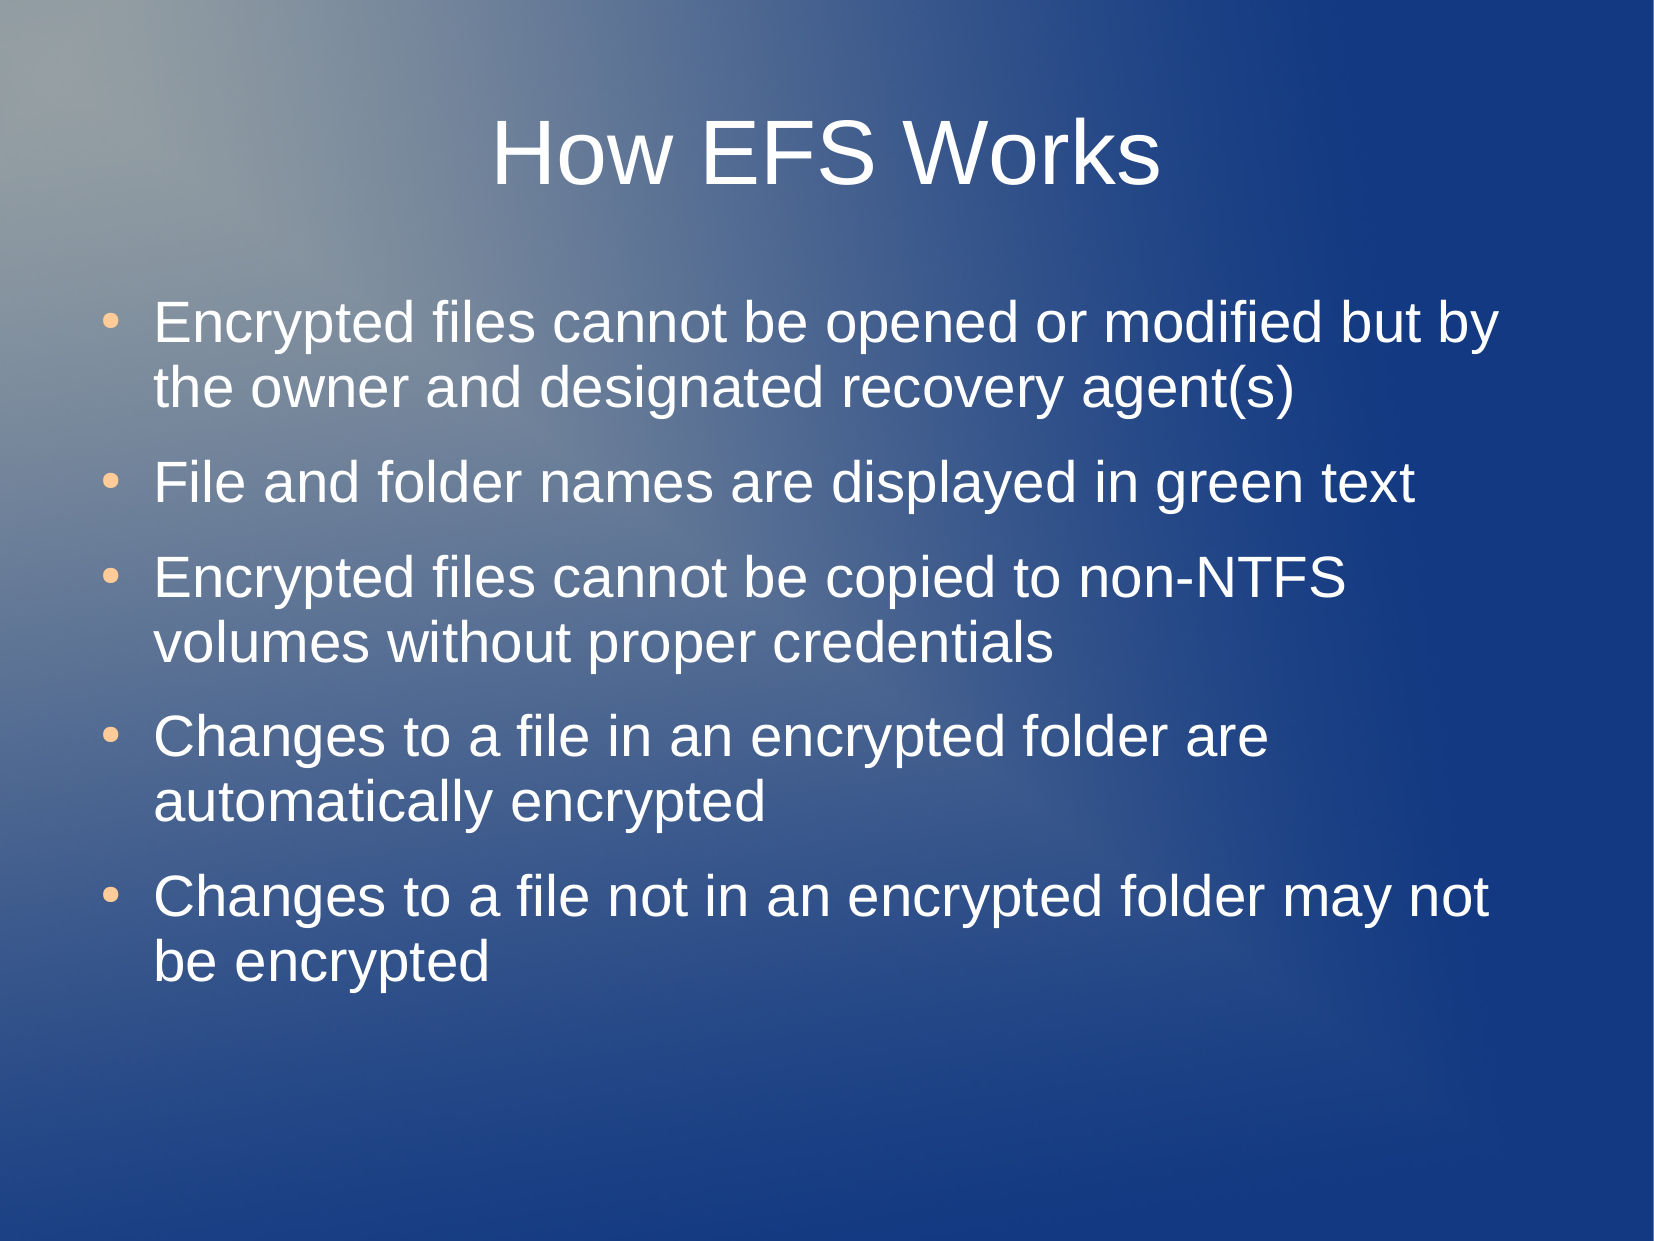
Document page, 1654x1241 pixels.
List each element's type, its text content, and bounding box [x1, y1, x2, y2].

picture [0, 0, 1654, 1241]
title How EFS Works [82, 49, 1571, 257]
list Encrypted files cannot be opened or modified but by the owner and designated recovery agent(s) File and folder names are displayed in green text Encrypted files cannot be copied to non-NTFS volumes without proper credentials Changes to a file in an encrypted folder are automatically encrypted Changes to a file not in an encrypted folder may not be encrypted [82, 290, 1571, 1109]
